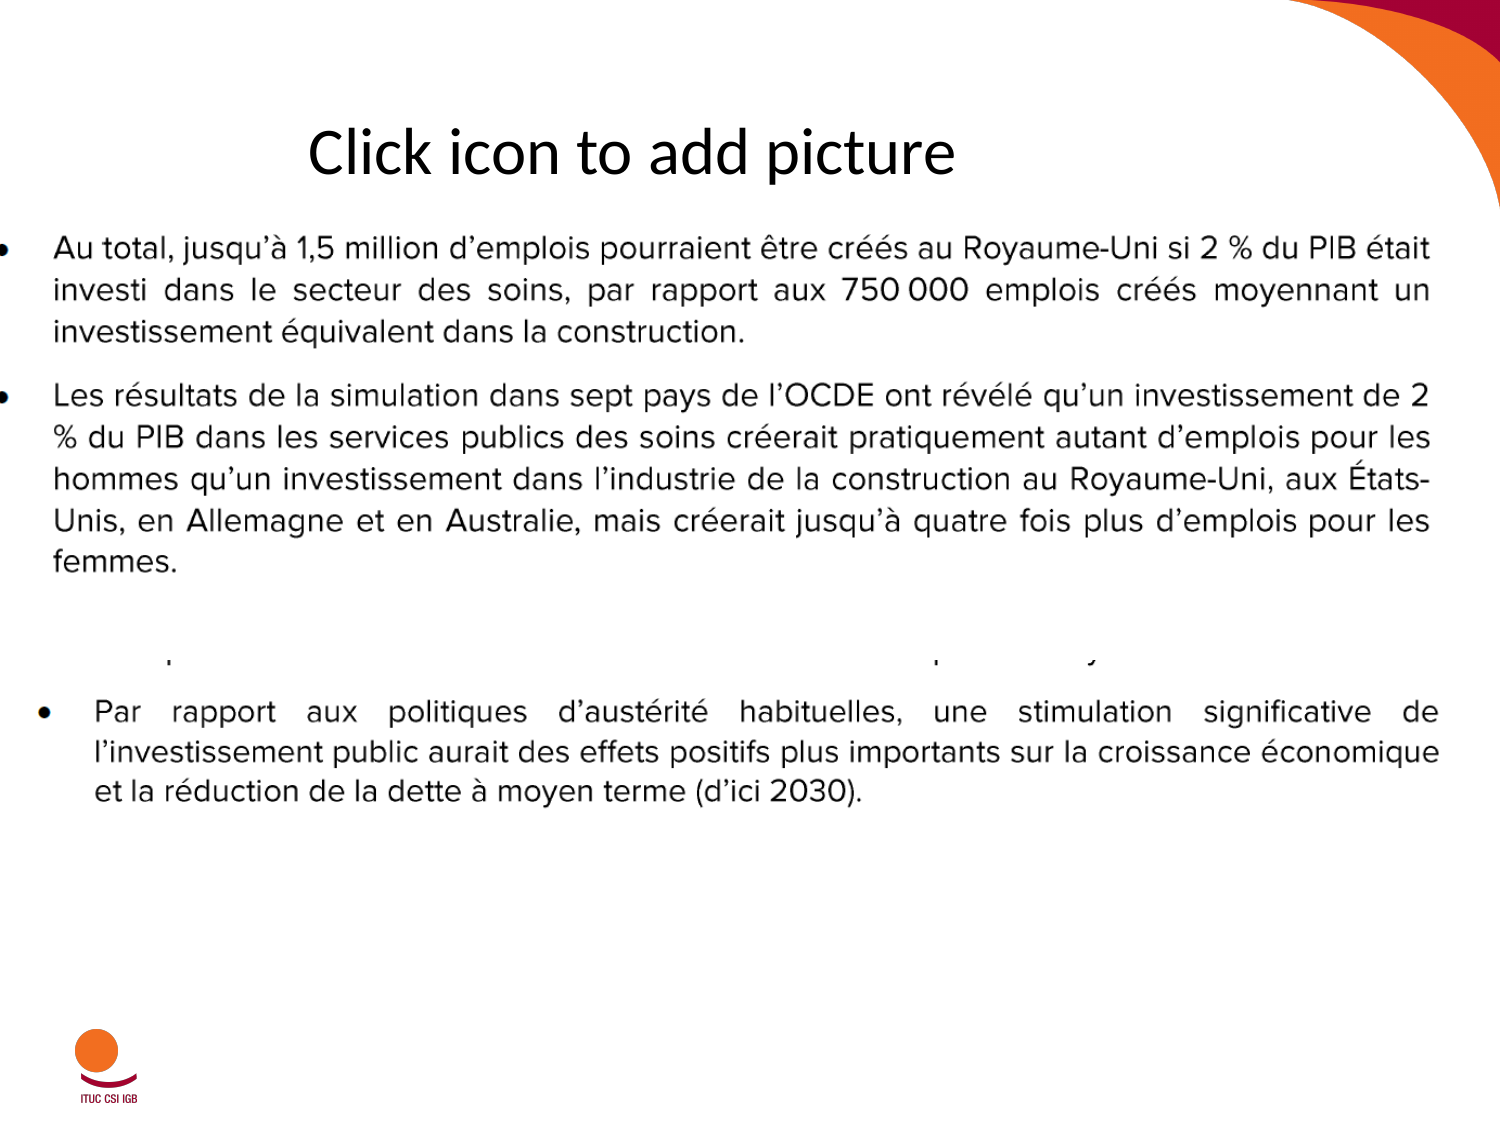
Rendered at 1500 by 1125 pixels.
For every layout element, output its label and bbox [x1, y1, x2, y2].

picture [75, 1029, 138, 1103]
picture [0, 0, 1500, 642]
picture [0, 660, 1500, 837]
